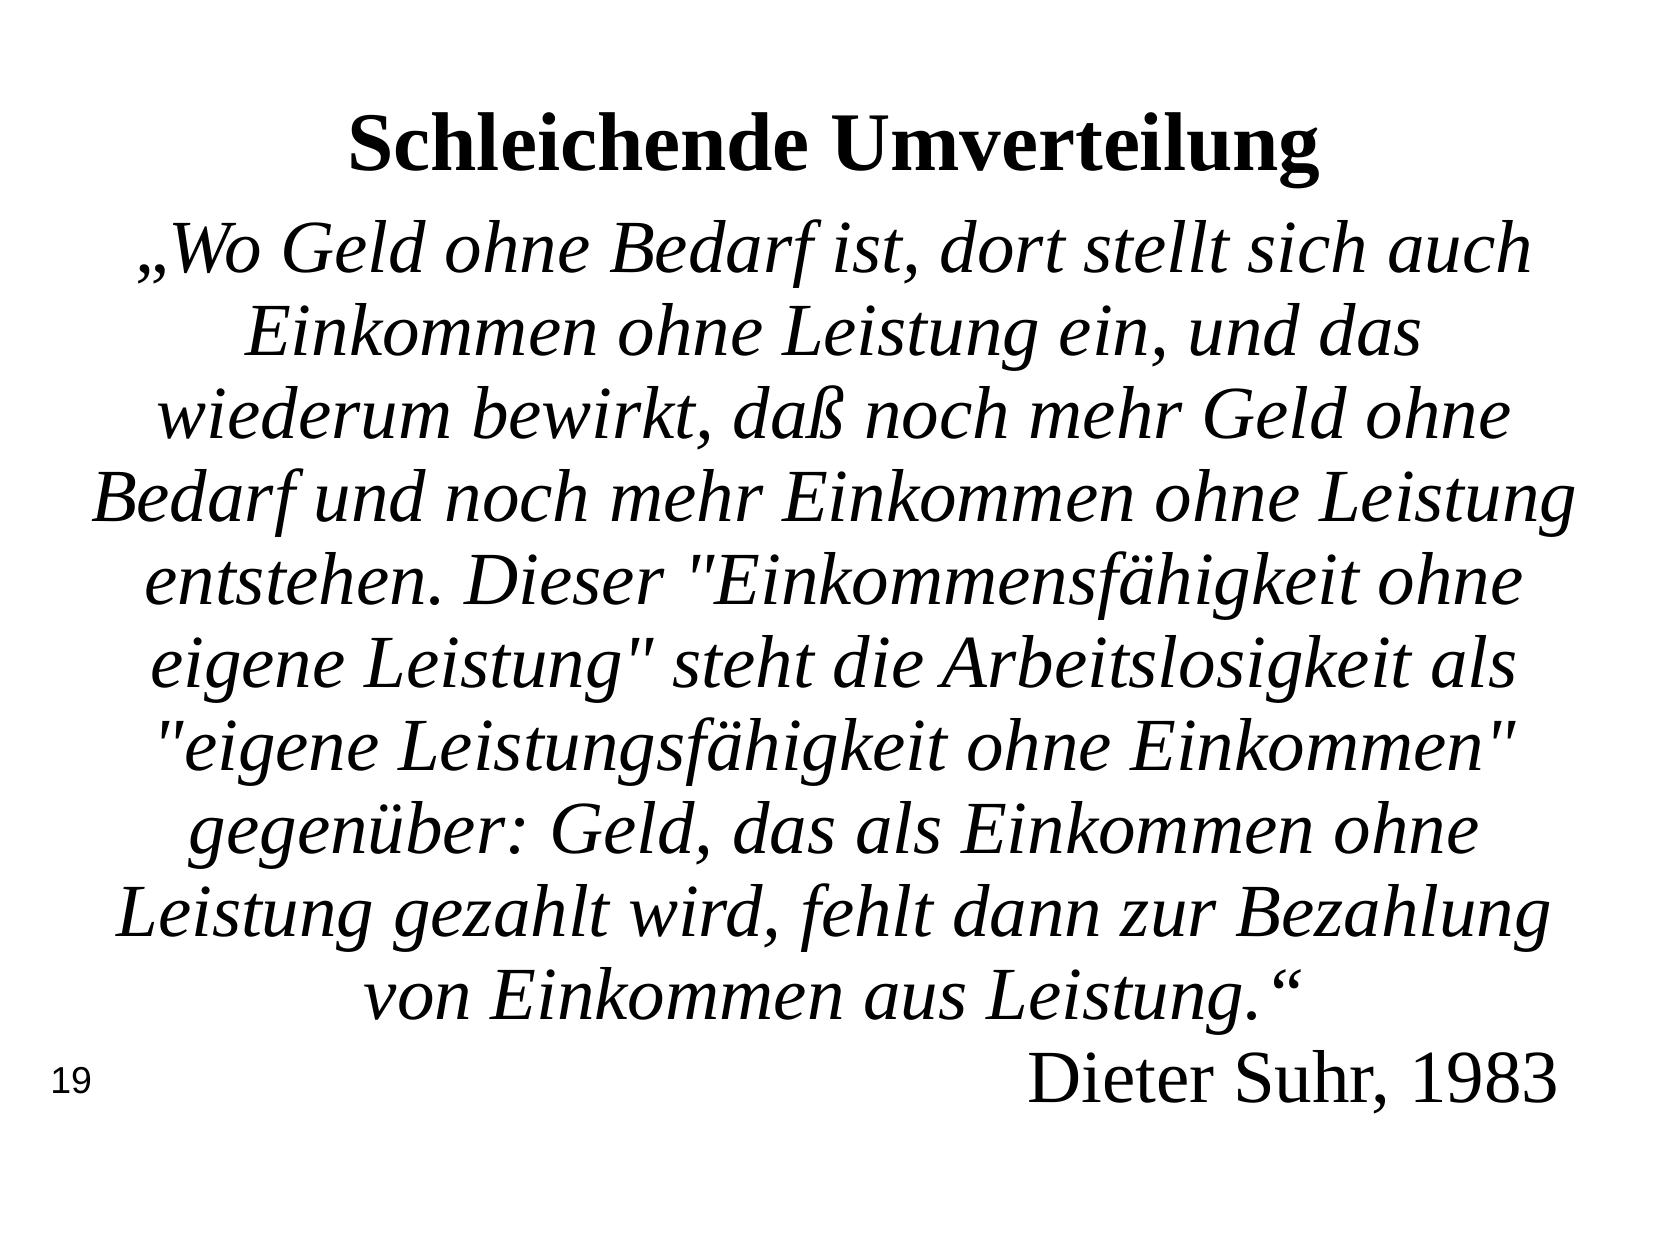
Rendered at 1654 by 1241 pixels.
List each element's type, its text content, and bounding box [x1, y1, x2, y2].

text_box Schleichende Umverteilung „Wo Geld ohne Bedarf ist, dort stellt sich auch Einkommen ohne Leistung ein, und das wiederum bewirkt, daß noch mehr Geld ohne Bedarf und noch mehr Einkommen ohne Leistung entstehen. Dieser "Einkommensfähigkeit ohne eigene Leistung" steht die Arbeitslosigkeit als "eigene Leistungsfähigkeit ohne Einkommen" gegenüber: Geld, das als Einkommen ohne Leistung gezahlt wird, fehlt dann zur Bezahlung von Einkommen aus Leistung.“ Dieter Suhr, 1983 [76, 88, 1595, 1127]
text_box <Nummer> [35, 1052, 253, 1123]
